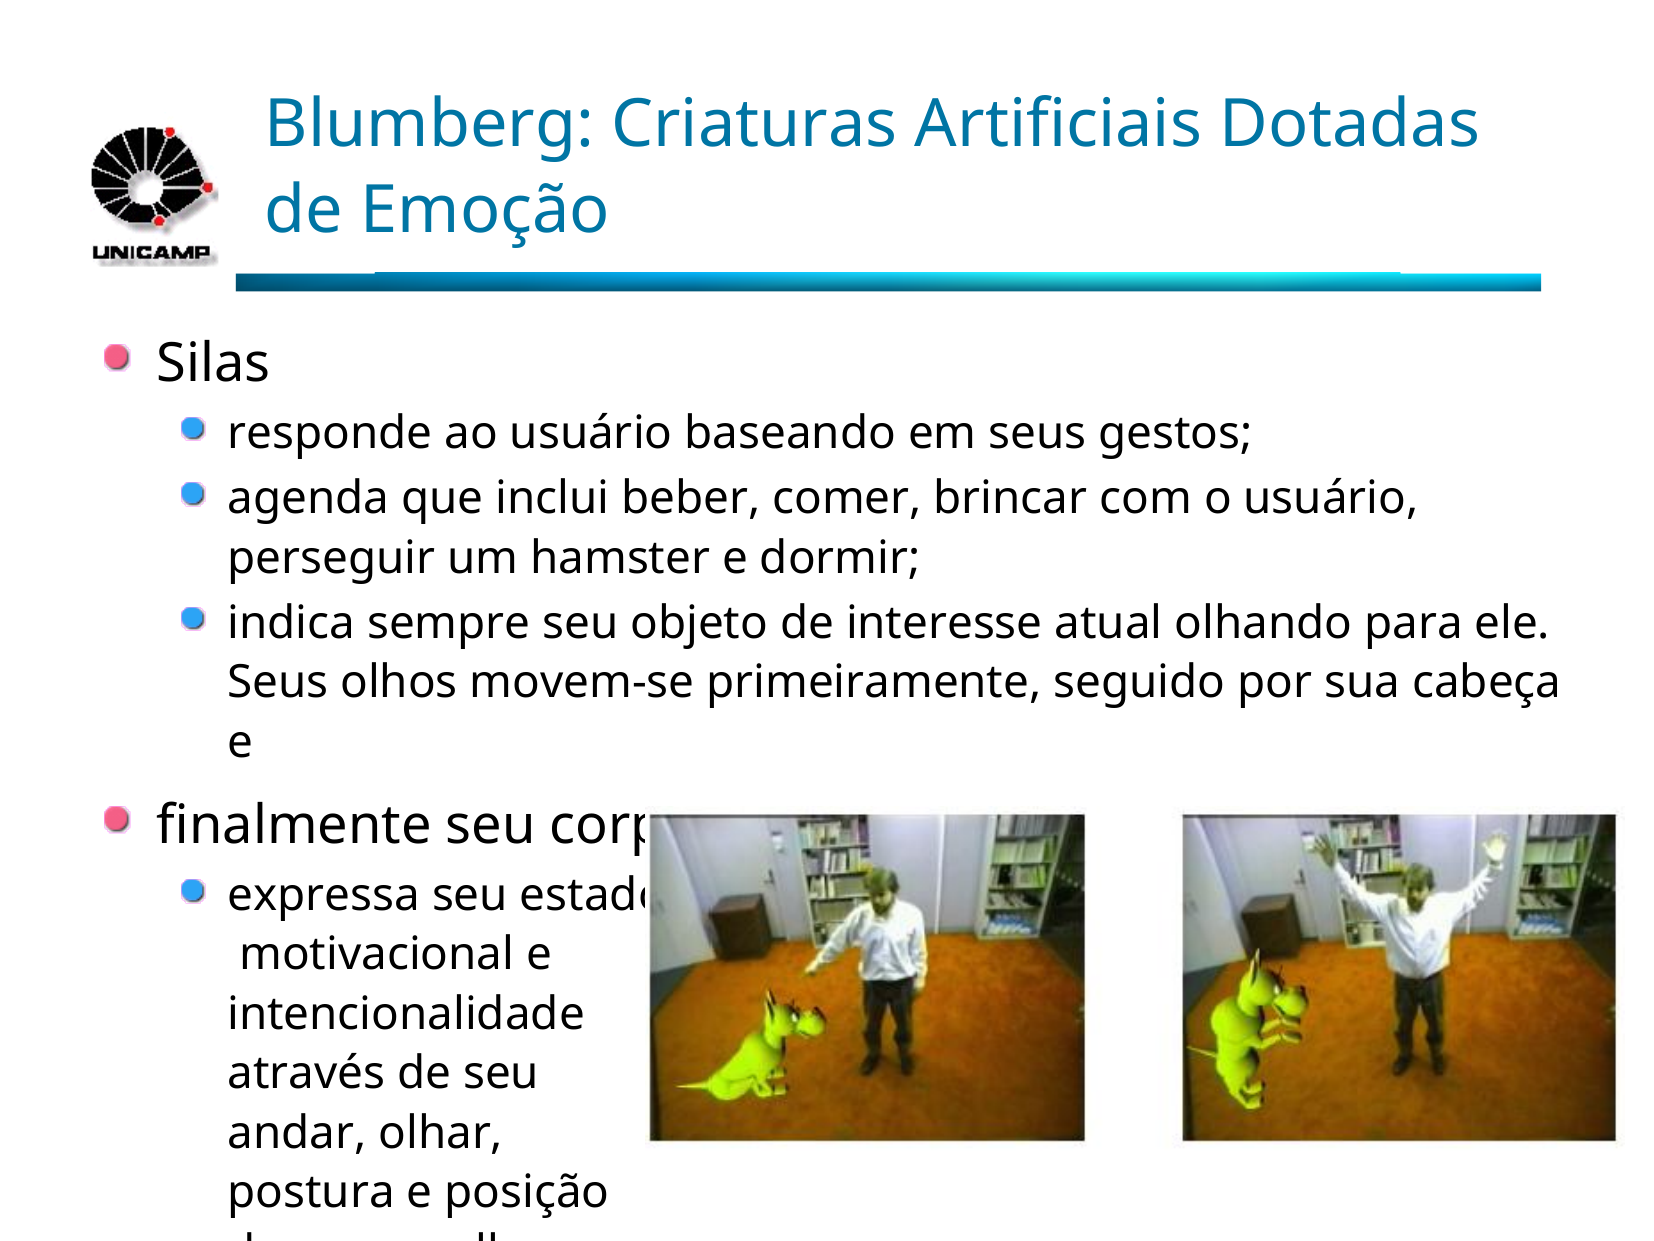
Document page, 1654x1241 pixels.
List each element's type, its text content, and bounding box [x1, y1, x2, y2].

list Silas responde ao usuário baseando em seus gestos; agenda que inclui beber, comer, brincar com o usuário, perseguir um hamster e dormir; indica sempre seu objeto de interesse atual olhando para ele. Seus olhos movem-se primeiramente, seguido por sua cabeça e finalmente seu corpo; expressa seu estado motivacional e intencionalidade através de seu andar, olhar, postura e posição de suas orelhas, cabeça e rabo. [85, 324, 1565, 1182]
picture [645, 806, 1625, 1152]
picture [125, 272, 1654, 295]
title Blumberg: Criaturas Artificiais Dotadas de Emoção [264, 42, 1534, 250]
